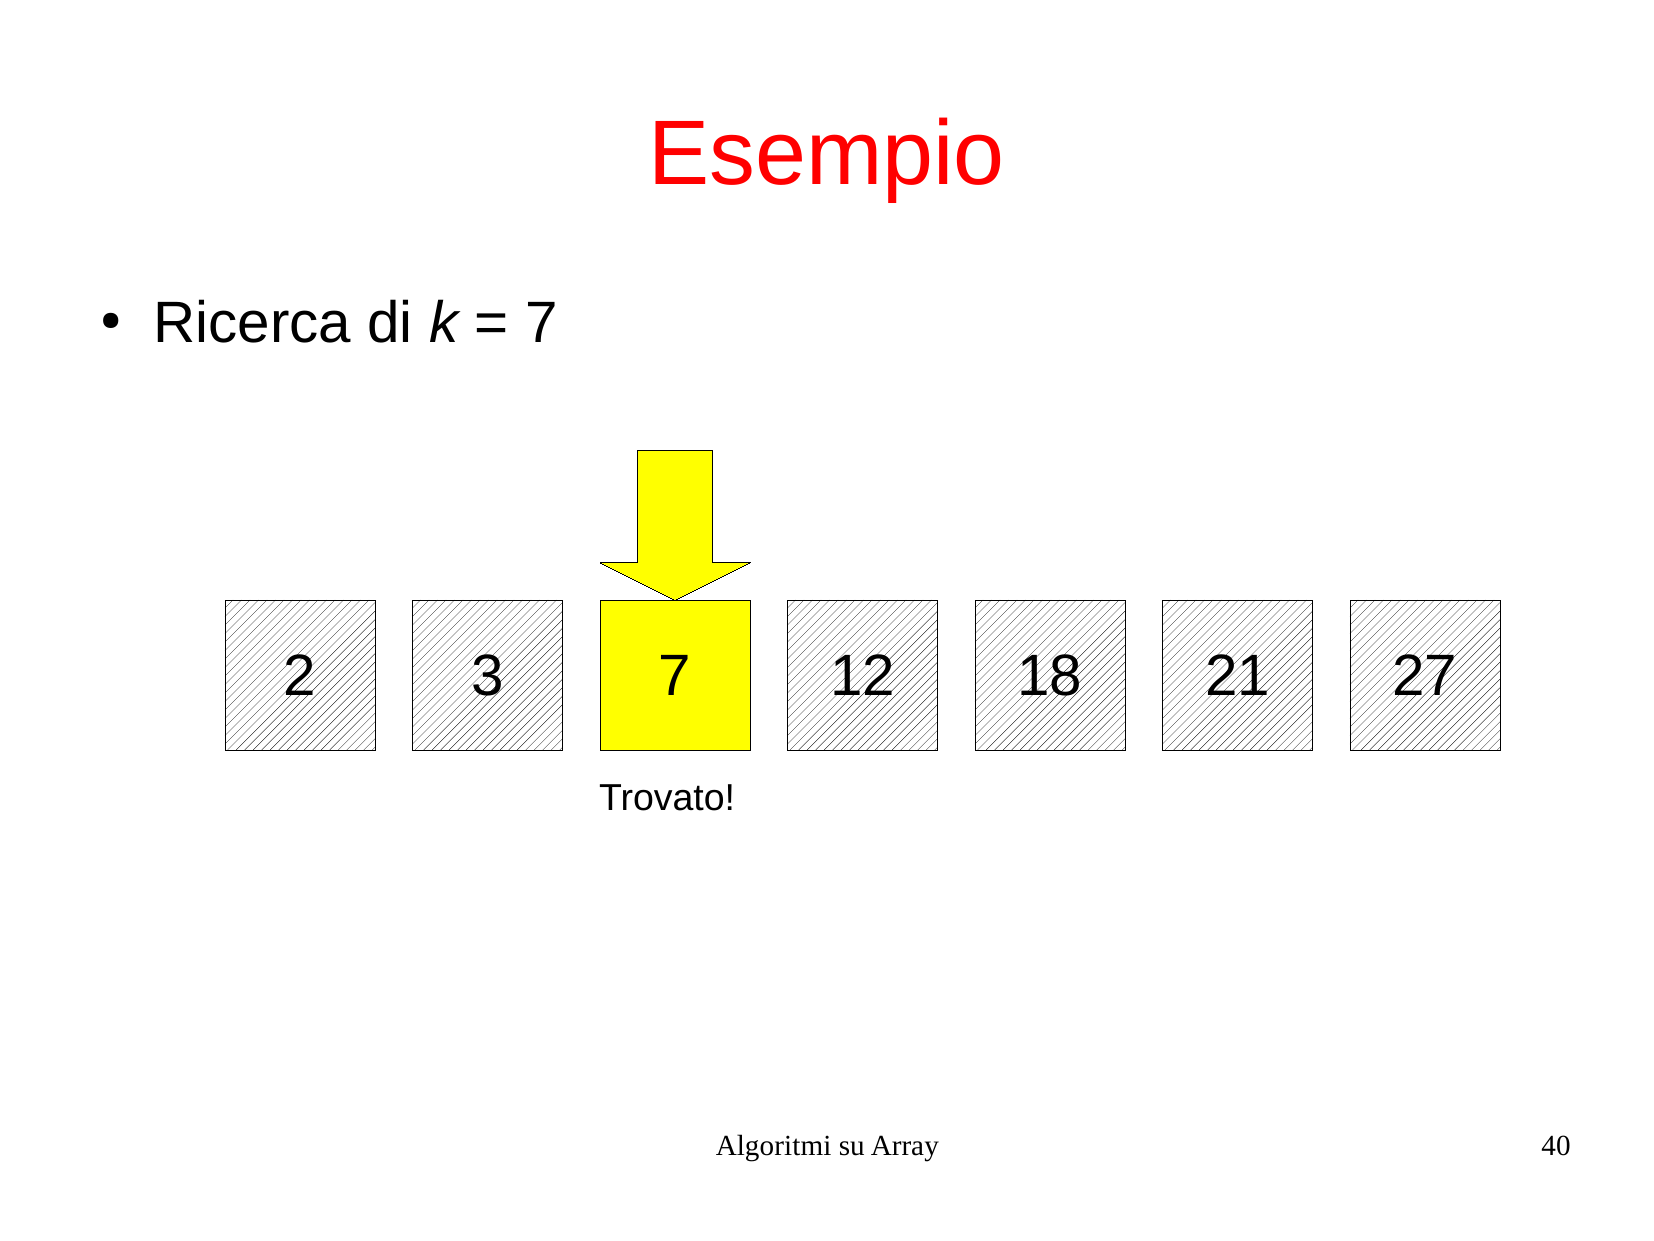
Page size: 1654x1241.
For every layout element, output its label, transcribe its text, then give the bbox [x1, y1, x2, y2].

text_box 21 [1162, 600, 1313, 751]
text_box 2 [225, 600, 376, 751]
text_box 7 [600, 600, 751, 751]
text_box 27 [1350, 600, 1501, 751]
text_box 12 [787, 600, 938, 751]
text_box [600, 450, 751, 601]
title Esempio [82, 49, 1571, 257]
text_box 18 [975, 600, 1126, 751]
text_box 3 [412, 600, 563, 751]
text_box Trovato! [584, 768, 751, 826]
list Ricerca di k = 7 [82, 290, 1571, 1088]
